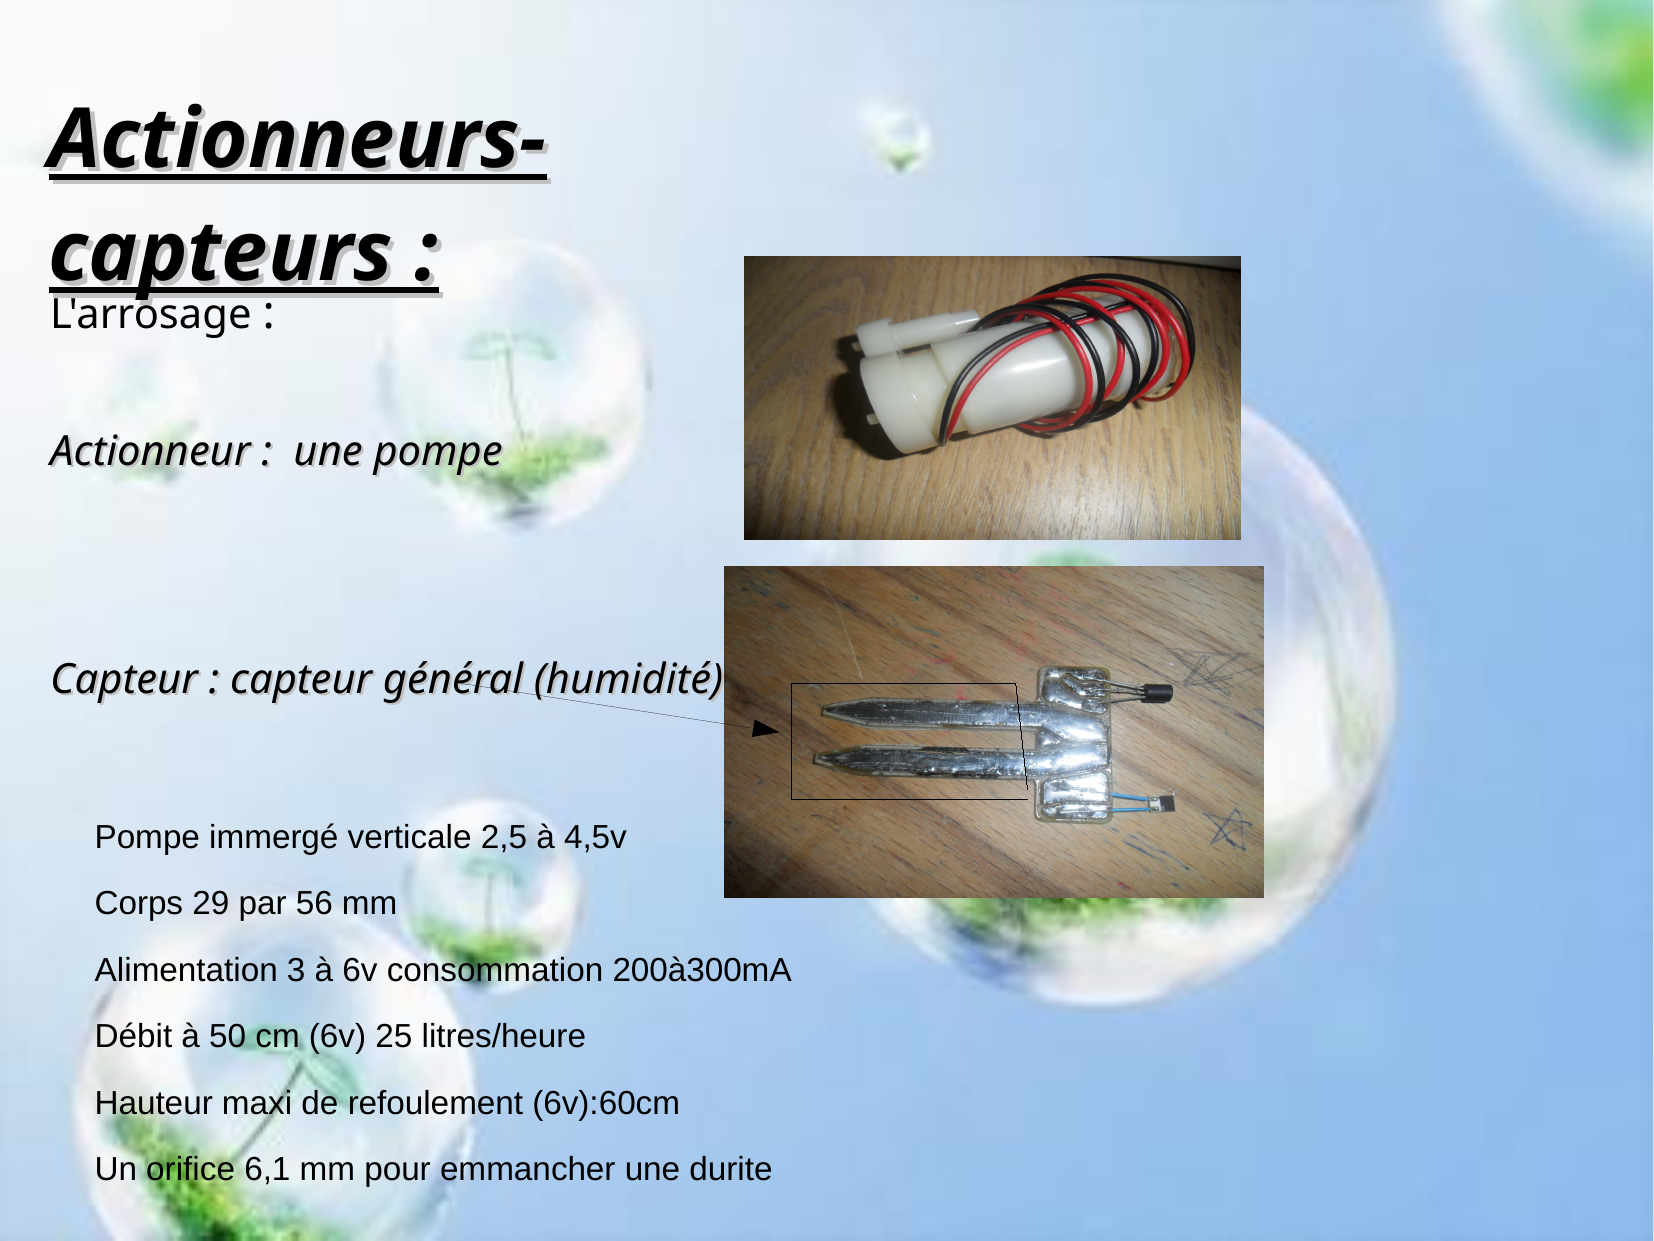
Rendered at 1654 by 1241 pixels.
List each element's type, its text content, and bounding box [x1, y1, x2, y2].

text_box Actionneur : une pompe Capteur : capteur général (humidité) [35, 413, 1524, 684]
list Pompe immergé verticale 2,5 à 4,5v Corps 29 par 56 mm Alimentation 3 à 6v consommation 200à300mA Débit à 50 cm (6v) 25 litres/heure Hauteur maxi de refoulement (6v):60cm Un orifice 6,1 mm pour emmancher une durite [23, 818, 1560, 1241]
text_box Actionneurs-capteurs : [33, 70, 804, 188]
text_box L'arrosage : [35, 271, 744, 343]
picture [0, 0, 1654, 1241]
